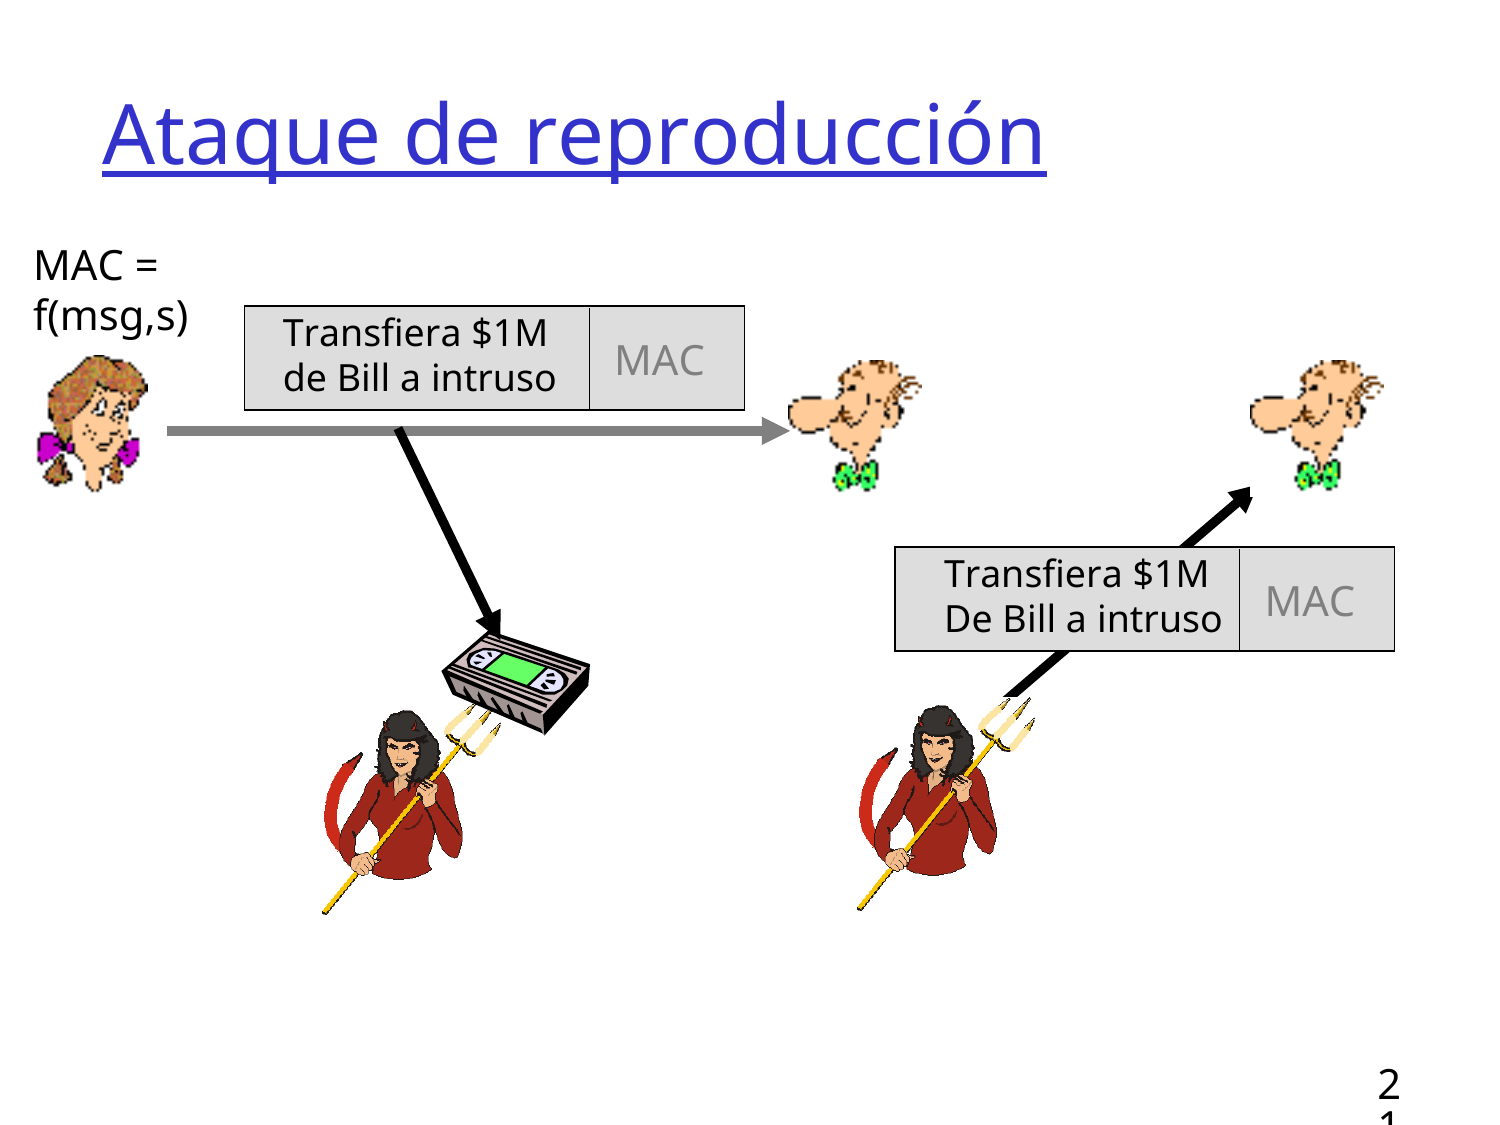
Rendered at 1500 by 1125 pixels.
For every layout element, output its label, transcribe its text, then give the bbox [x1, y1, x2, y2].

text_box Transfiera $1M De Bill a intruso [929, 542, 1238, 648]
picture [788, 360, 922, 498]
text_box MAC = f(msg,s) [18, 231, 204, 347]
text_box [441, 629, 592, 737]
text_box [894, 546, 1395, 651]
text_box MAC [1249, 566, 1371, 633]
title Ataque de reproducción [87, 23, 1363, 240]
text_box MAC [599, 326, 721, 392]
picture [1250, 360, 1384, 497]
text_box [244, 306, 745, 410]
text_box Transfiera $1M de Bill a intruso [268, 301, 573, 408]
picture [857, 697, 1035, 911]
picture [33, 355, 148, 498]
picture [322, 702, 501, 915]
